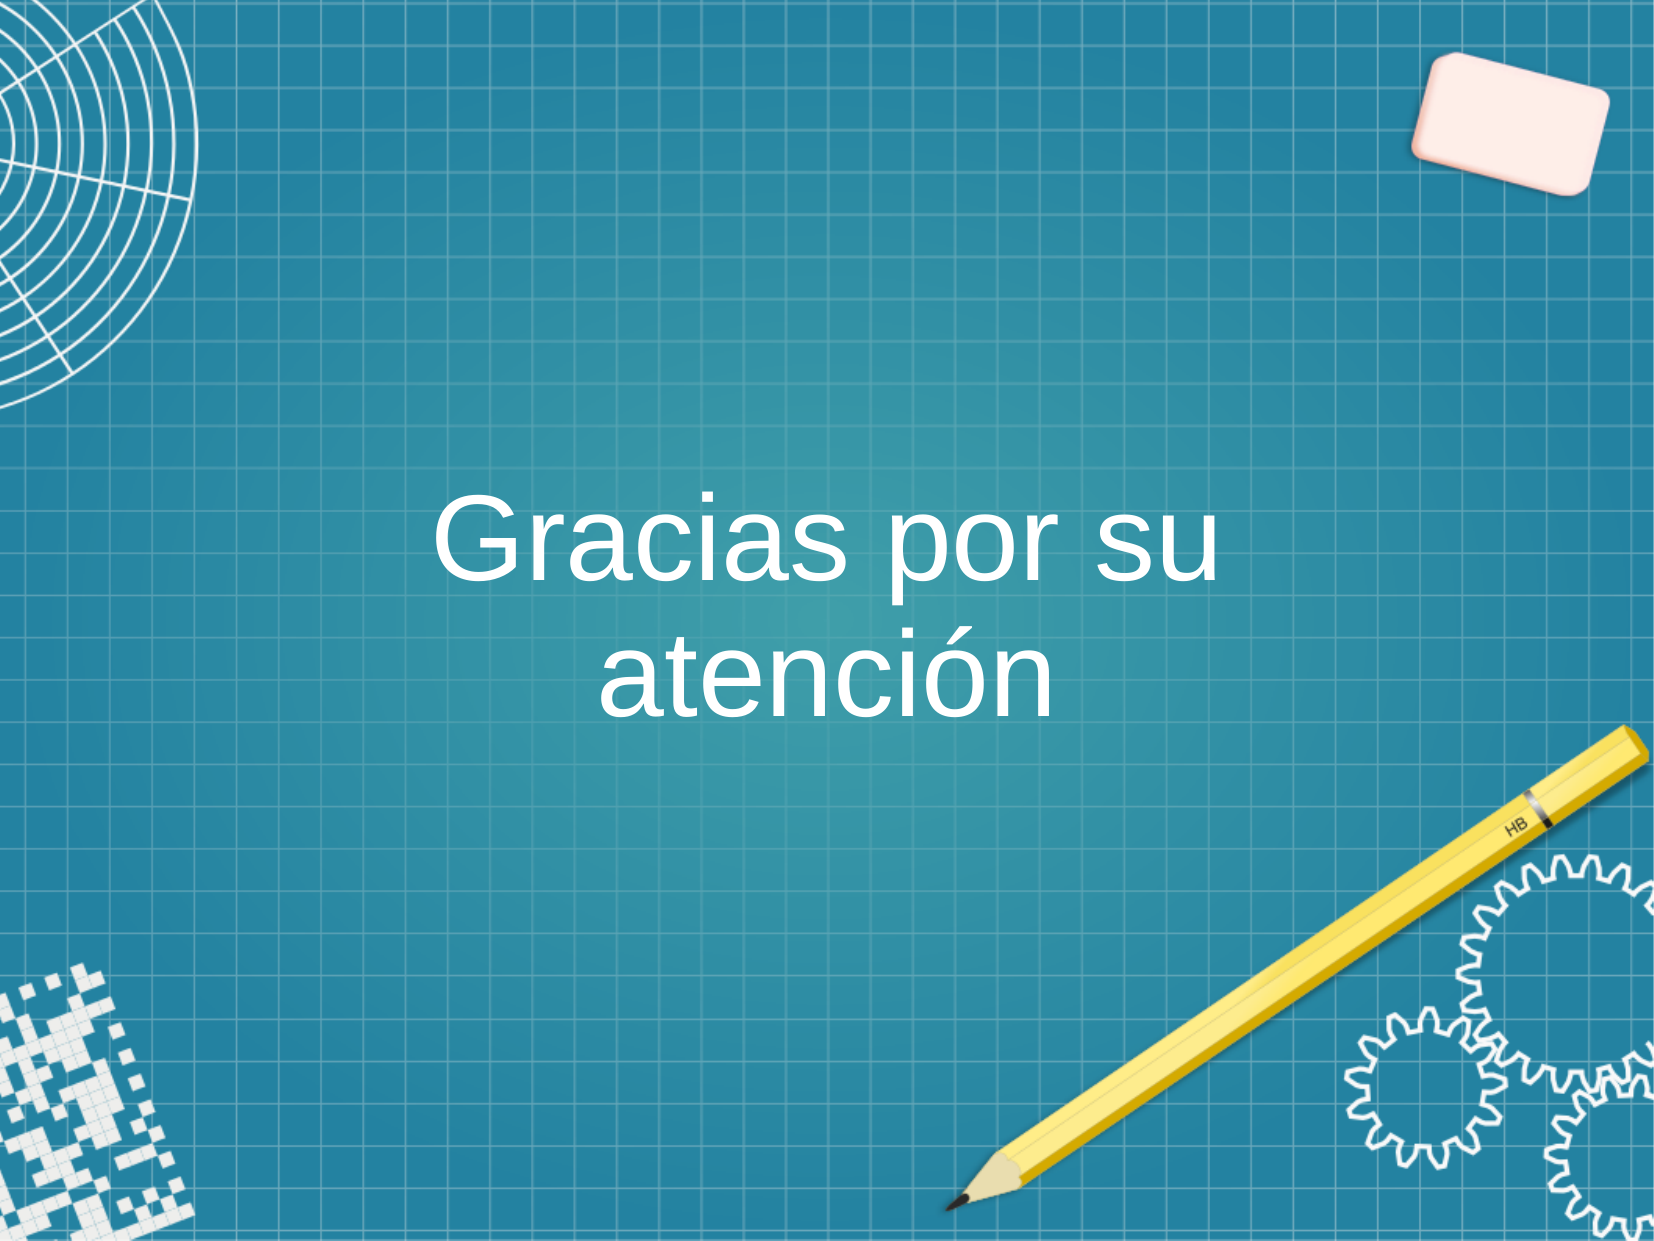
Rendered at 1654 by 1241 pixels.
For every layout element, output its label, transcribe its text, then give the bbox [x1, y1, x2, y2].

title Gracias por su atención [236, 491, 1418, 721]
picture [0, 0, 1654, 1241]
